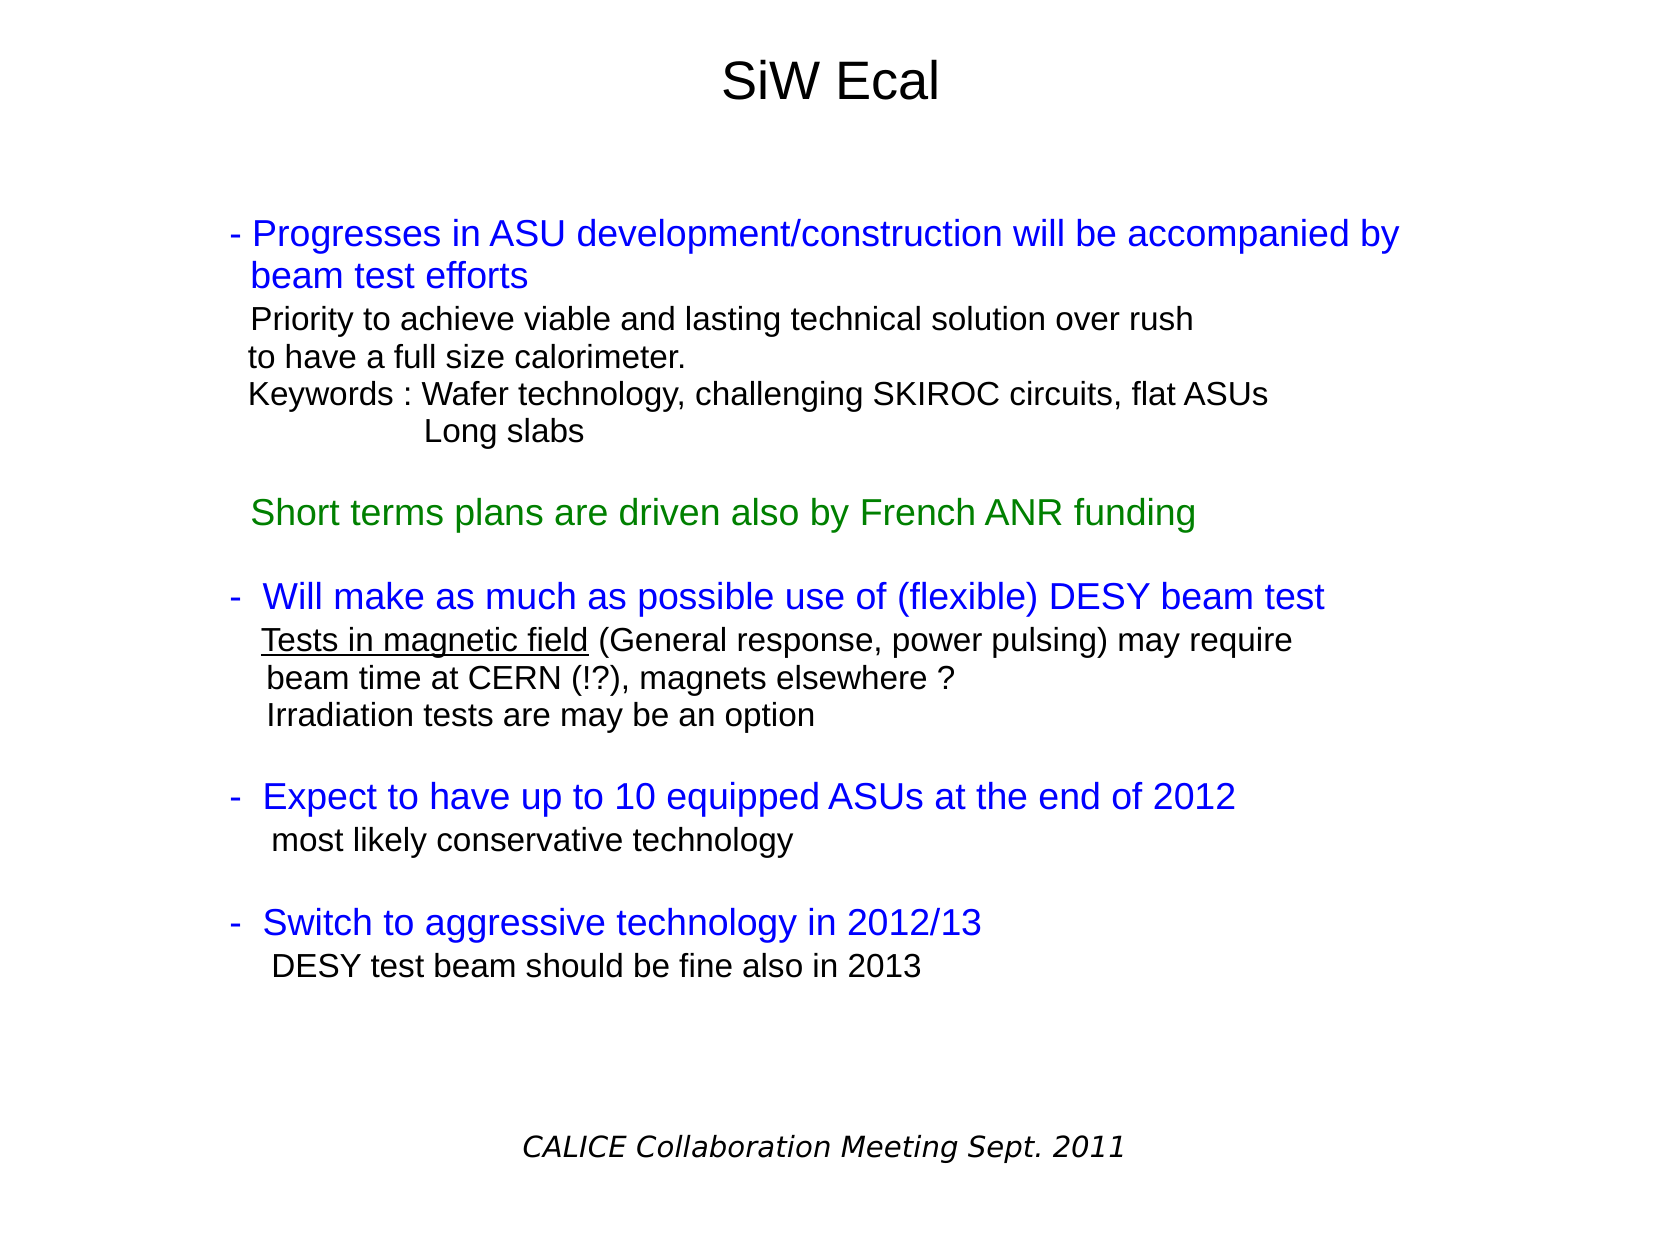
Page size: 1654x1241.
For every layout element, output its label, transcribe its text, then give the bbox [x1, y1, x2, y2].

text_box SiW Ecal [706, 43, 956, 119]
text_box - Progresses in ASU development/construction will be accompanied by beam test efforts Priority to achieve viable and lasting technical solution over rush to have a full size calorimeter. Keywords : Wafer technology, challenging SKIROC circuits, flat ASUs Long slabs Short terms plans are driven also by French ANR funding - Will make as much as possible use of (flexible) DESY beam test Tests in magnetic field (General response, power pulsing) may require beam time at CERN (!?), magnets elsewhere ? Irradiation tests are may be an option - Expect to have up to 10 equipped ASUs at the end of 2012 most likely conservative technology - Switch to aggressive technology in 2012/13 DESY test beam should be fine also in 2013 [214, 205, 1490, 1037]
